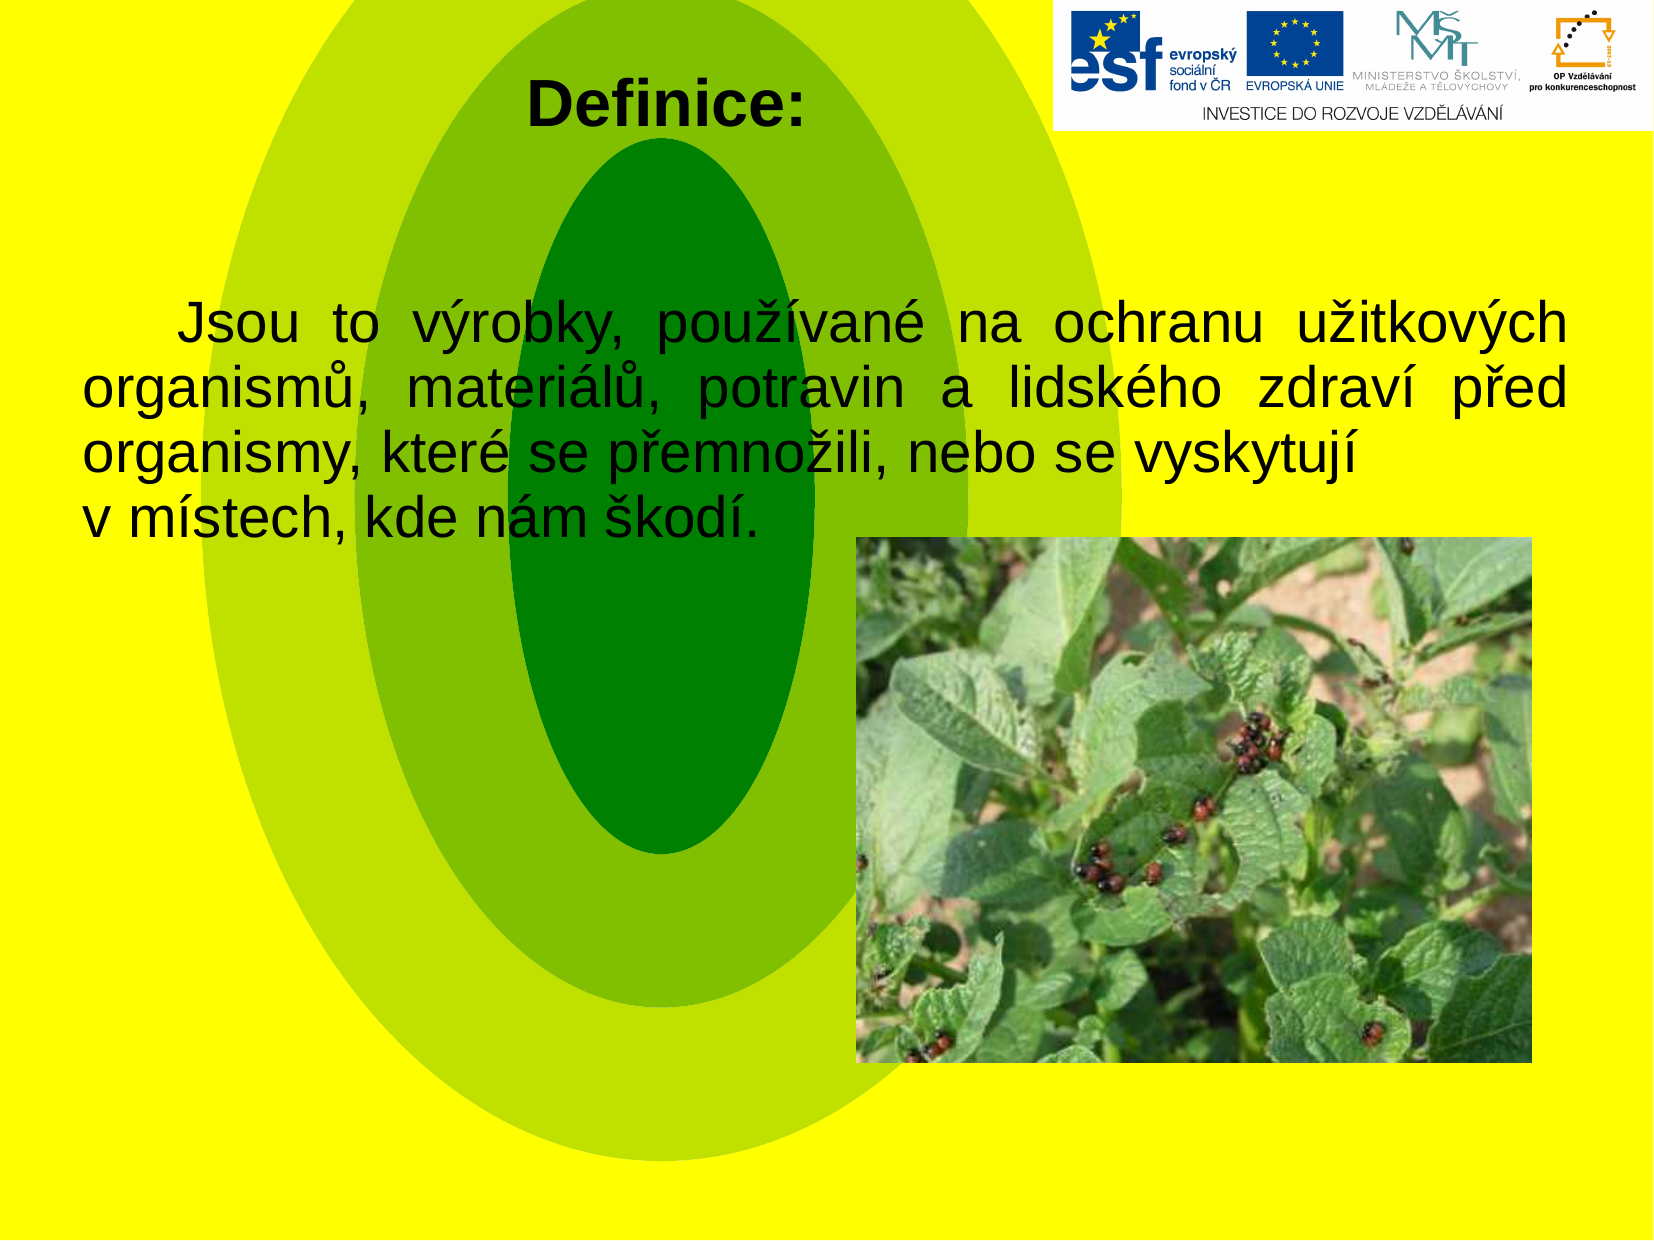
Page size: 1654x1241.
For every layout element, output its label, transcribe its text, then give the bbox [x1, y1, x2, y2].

list Jsou to výrobky, používané na ochranu užitkových organismů, materiálů, potravin a lidského zdraví před organismy, které se přemnožili, nebo se vyskytují v místech, kde nám škodí. [82, 290, 1571, 1109]
picture [856, 537, 1532, 1063]
picture [1053, 0, 1654, 131]
title Definice: [82, 0, 1571, 208]
